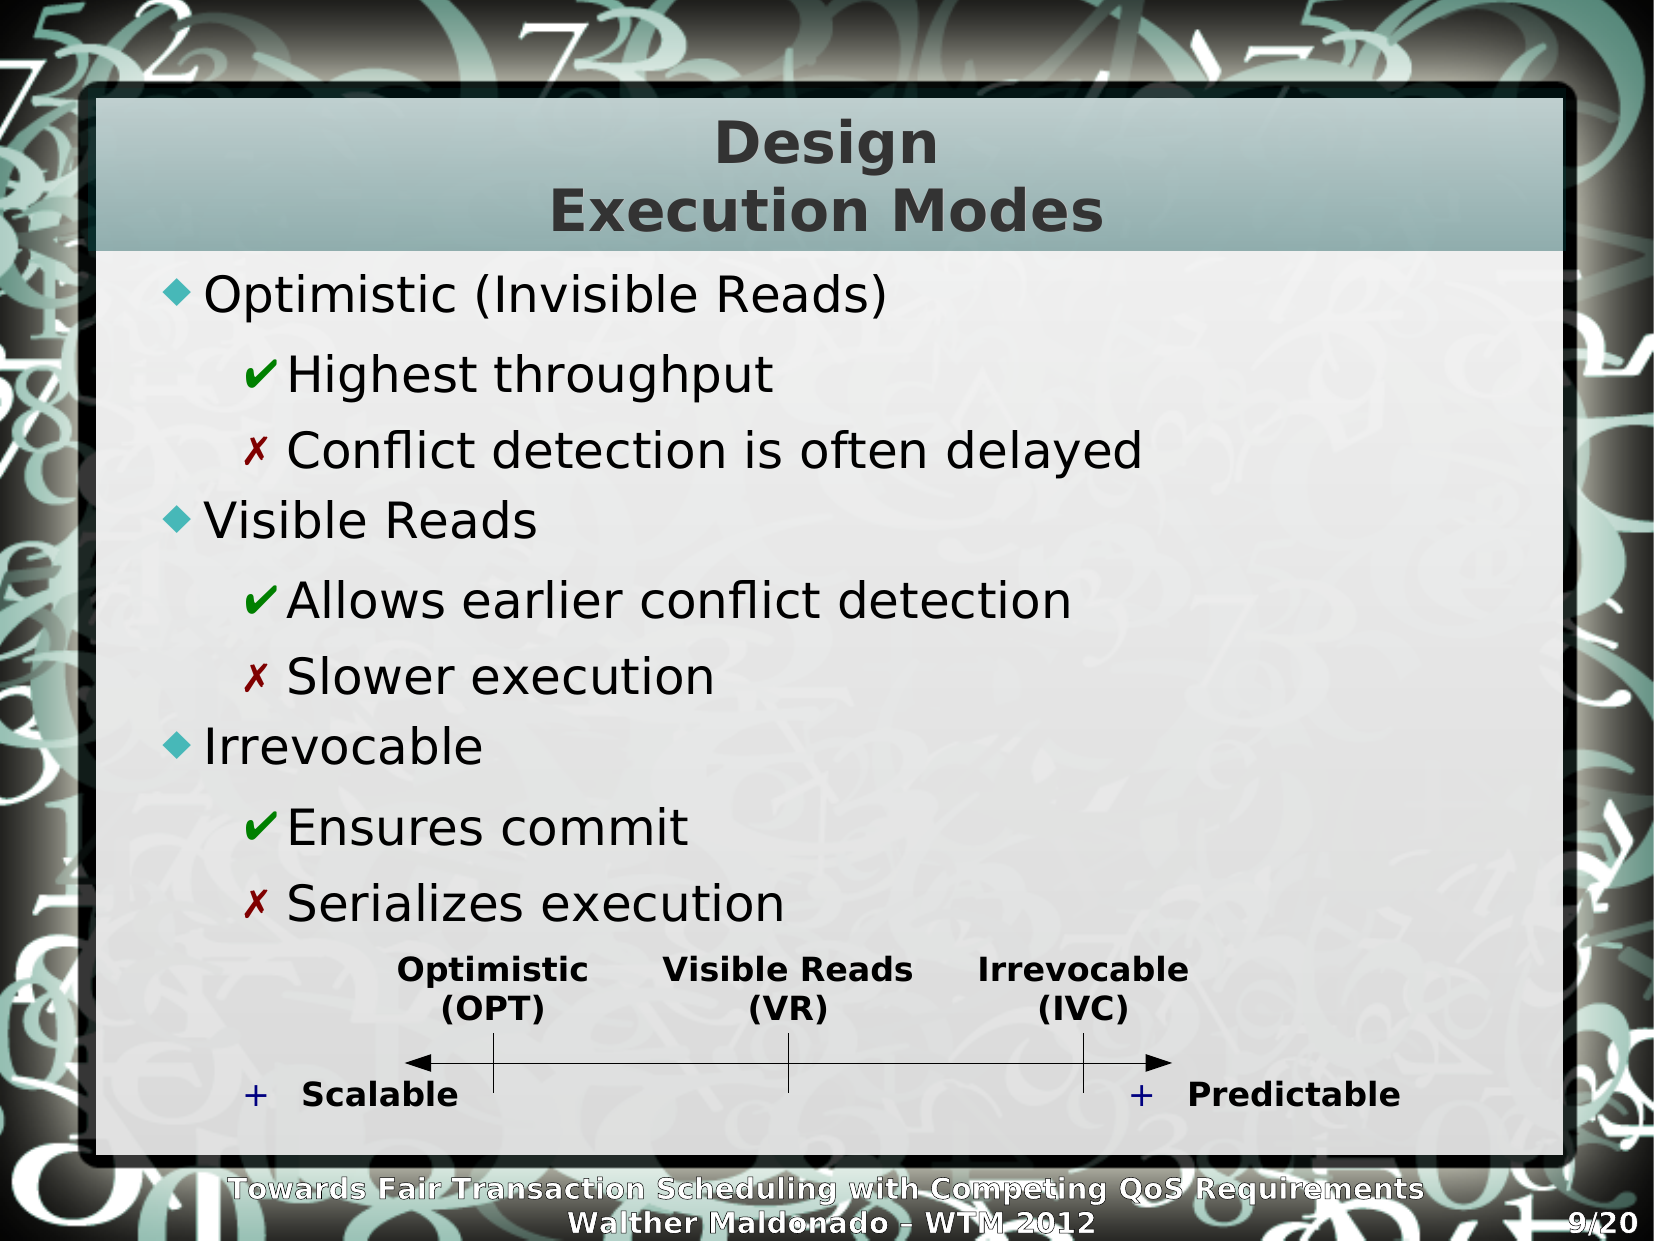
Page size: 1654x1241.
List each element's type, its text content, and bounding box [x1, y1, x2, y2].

list Optimistic (Invisible Reads) Highest throughput Conflict detection is often delayed Visible Reads Allows earlier conflict detection Slower execution Irrevocable Ensures commit Serializes execution [103, 265, 1551, 1152]
text_box Predictable [1113, 1068, 1438, 1123]
text_box Scalable [227, 1068, 494, 1123]
text_box Irrevocable (IVC) [937, 944, 1232, 1034]
text_box Optimistic (OPT) [404, 944, 582, 1034]
picture [0, 0, 1654, 1241]
text_box Visible Reads (VR) [640, 944, 937, 1034]
title Design Execution Modes [103, 103, 1551, 251]
